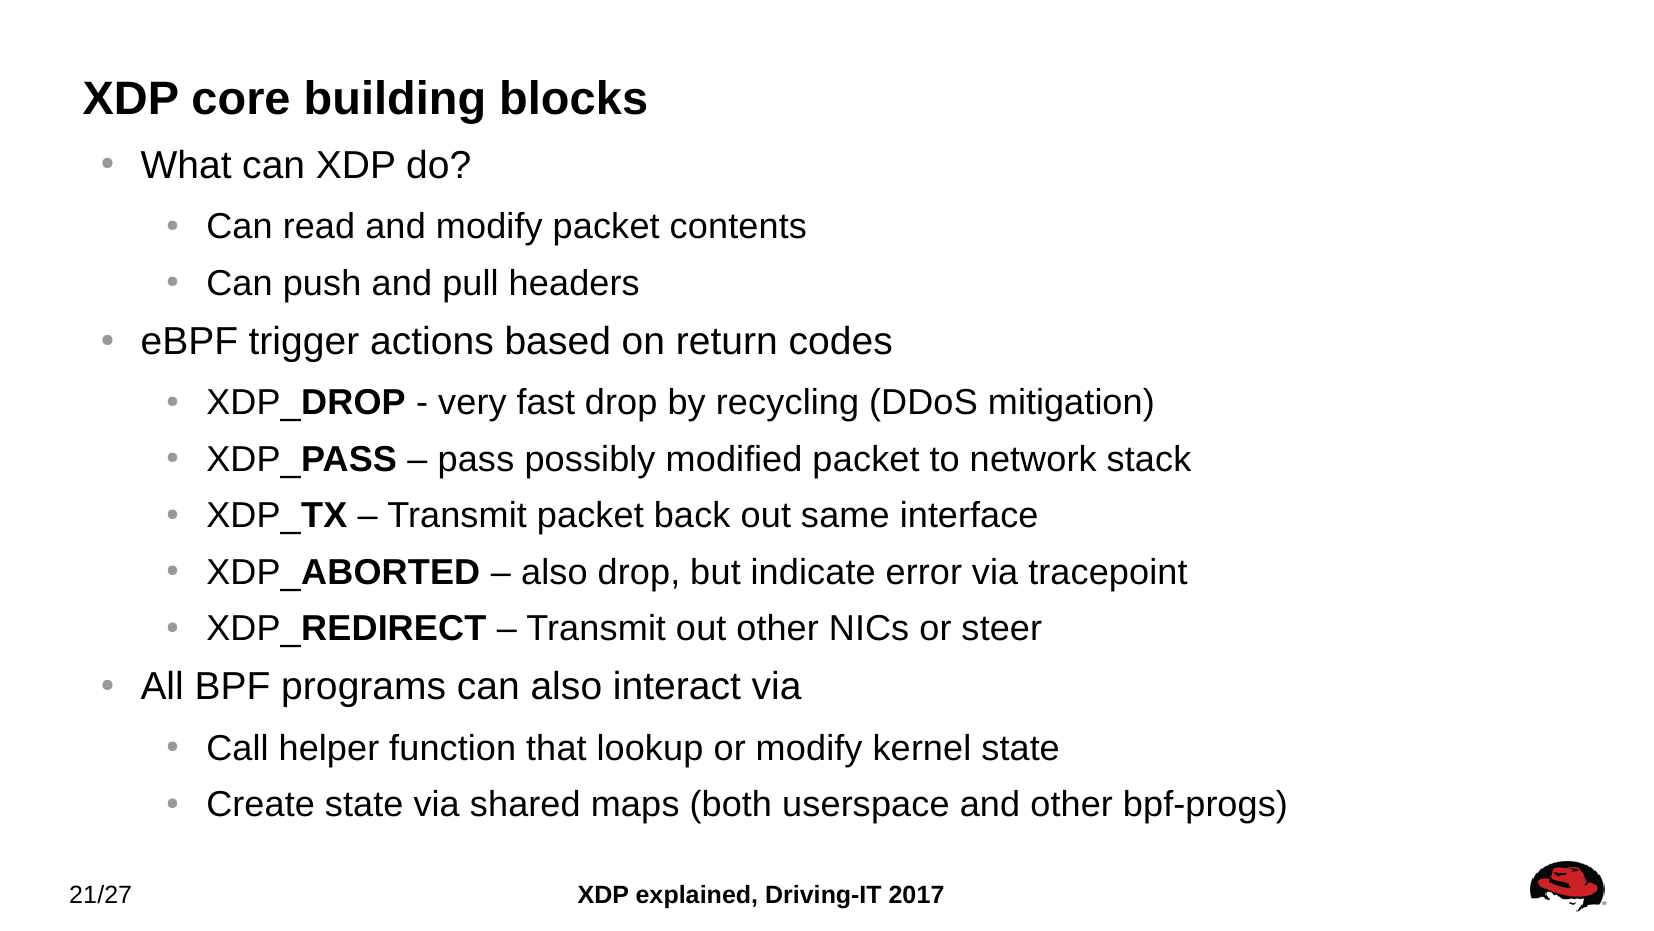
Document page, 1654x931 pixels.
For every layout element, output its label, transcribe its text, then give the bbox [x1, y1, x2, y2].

picture [1529, 859, 1613, 918]
title XDP core building blocks [82, 28, 1571, 169]
list What can XDP do? Can read and modify packet contents Can push and pull headers eBPF trigger actions based on return codes XDP_DROP - very fast drop by recycling (DDoS mitigation) XDP_PASS – pass possibly modified packet to network stack XDP_TX – Transmit packet back out same interface XDP_ABORTED – also drop, but indicate error via tracepoint XDP_REDIRECT – Transmit out other NICs or steer All BPF programs can also interact via Call helper function that lookup or modify kernel state Create state via shared maps (both userspace and other bpf-progs) [87, 142, 1576, 826]
